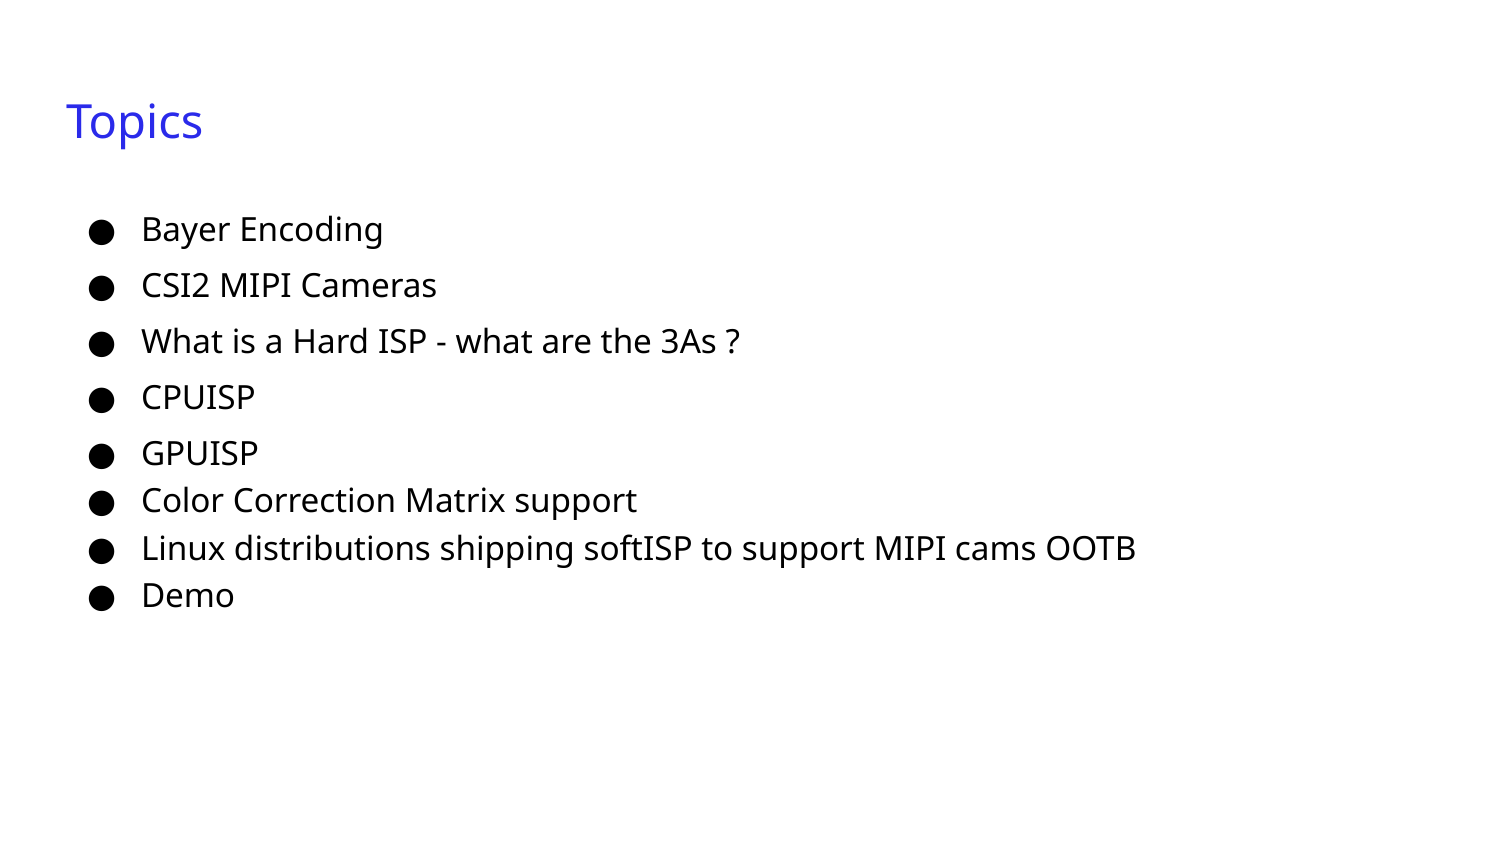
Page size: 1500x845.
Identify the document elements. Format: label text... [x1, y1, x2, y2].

list Bayer Encoding CSI2 MIPI Cameras What is a Hard ISP - what are the 3As ? CPUISP GPUISP Color Correction Matrix support Linux distributions shipping softISP to support MIPI cams OOTB Demo [51, 189, 1449, 734]
title Topics [51, 73, 1449, 168]
